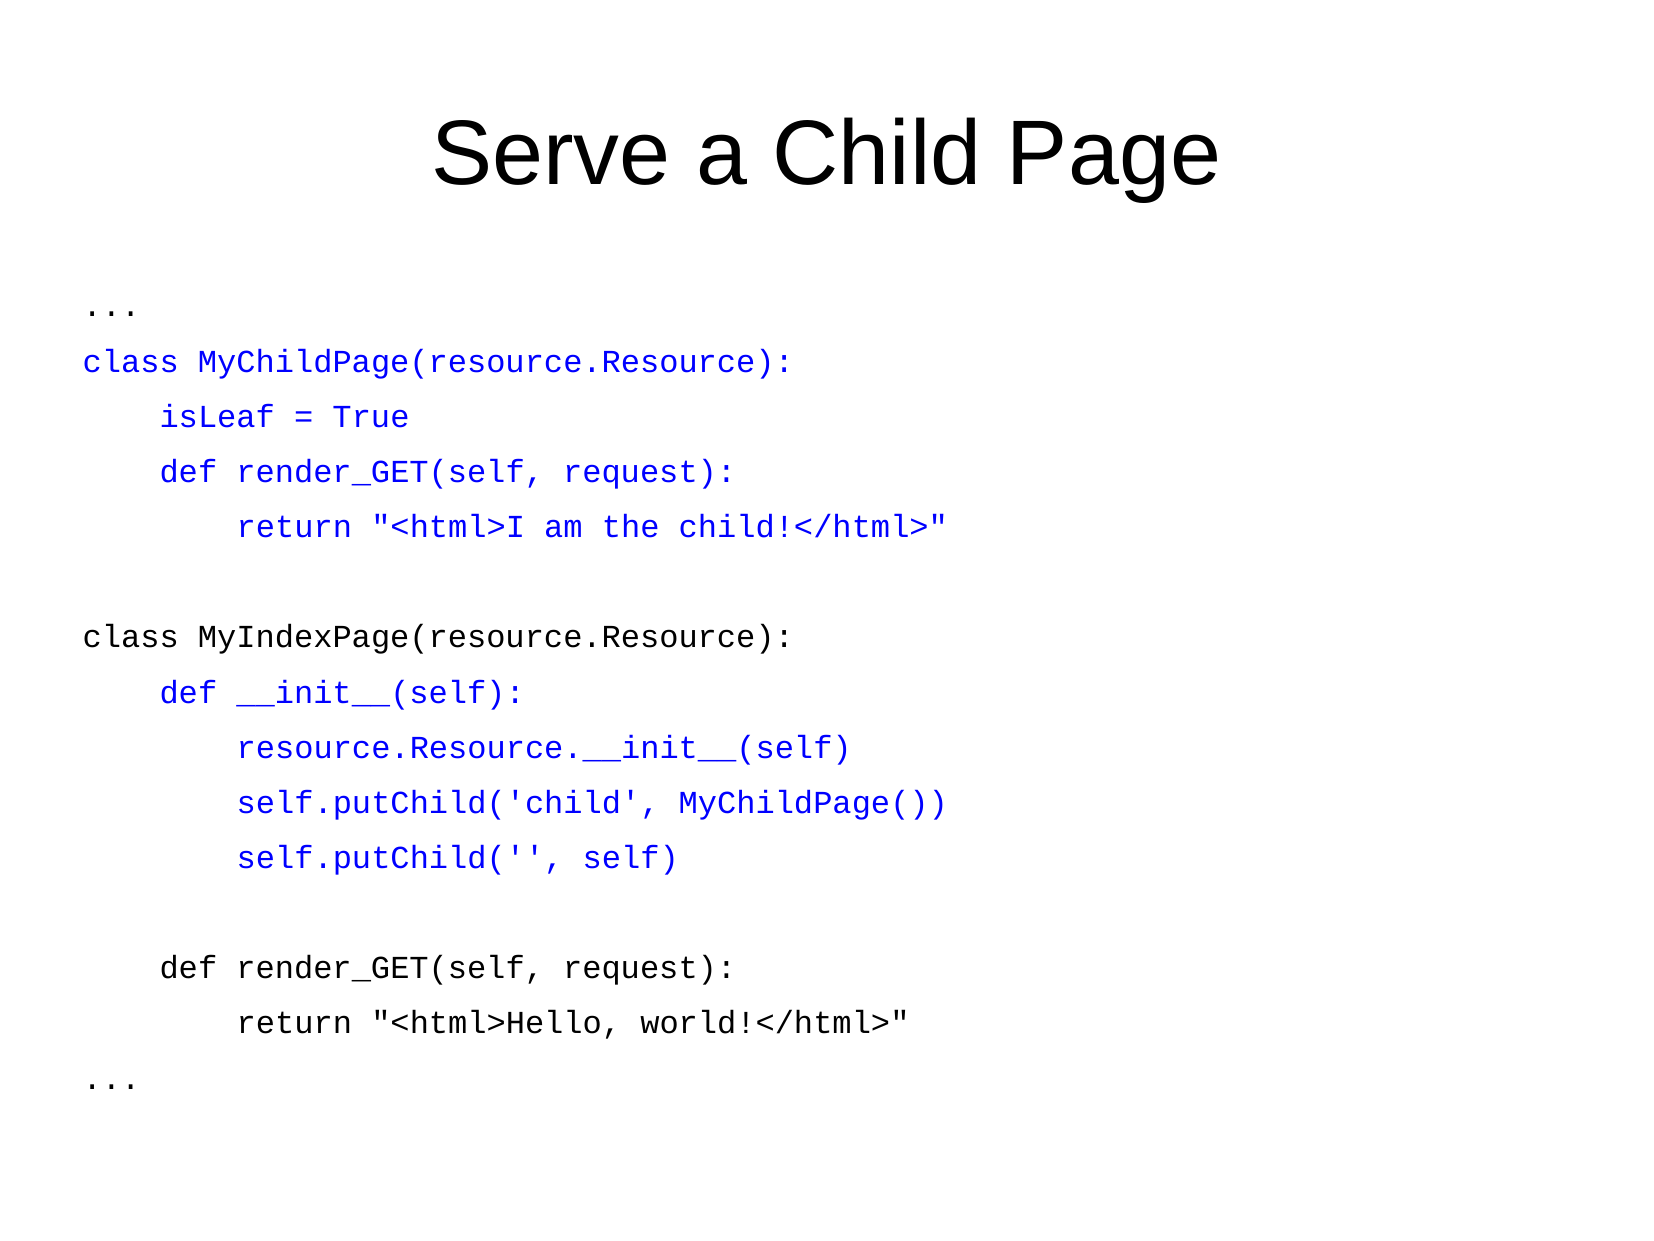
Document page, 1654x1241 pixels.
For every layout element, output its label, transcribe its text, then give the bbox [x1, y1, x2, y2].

title Serve a Child Page [82, 49, 1571, 257]
list ... class MyChildPage(resource.Resource): isLeaf = True def render_GET(self, request): return "<html>I am the child!</html>" class MyIndexPage(resource.Resource): def __init__(self): resource.Resource.__init__(self) self.putChild('child', MyChildPage()) self.putChild('', self) def render_GET(self, request): return "<html>Hello, world!</html>" ... [82, 290, 1571, 1109]
